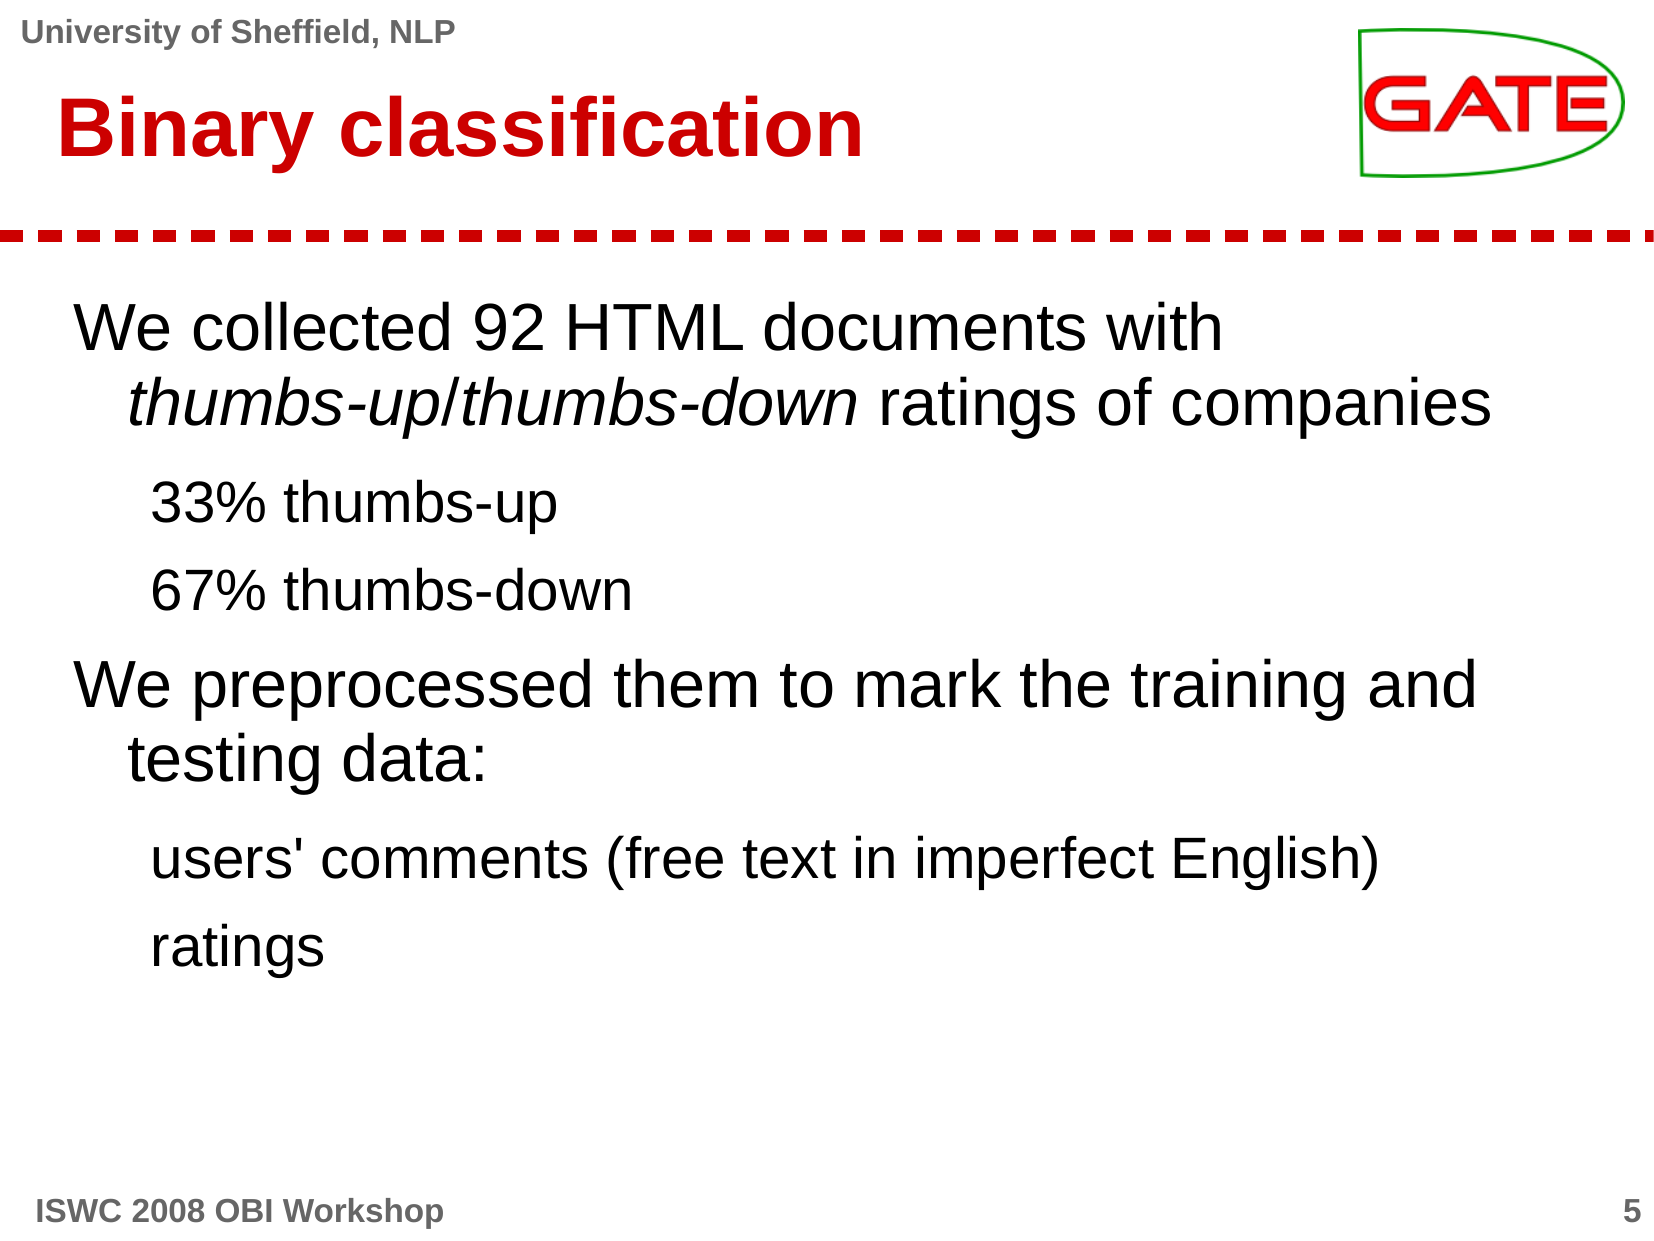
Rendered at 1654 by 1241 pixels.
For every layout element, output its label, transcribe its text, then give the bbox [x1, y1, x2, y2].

picture [1358, 28, 1625, 178]
title Binary classification [56, 56, 1120, 200]
list We collected 92 HTML documents with thumbs-up/thumbs-down ratings of companies 33% thumbs-up 67% thumbs-down We preprocessed them to mark the training and testing data: users' comments (free text in imperfect English) ratings [56, 290, 1598, 1094]
